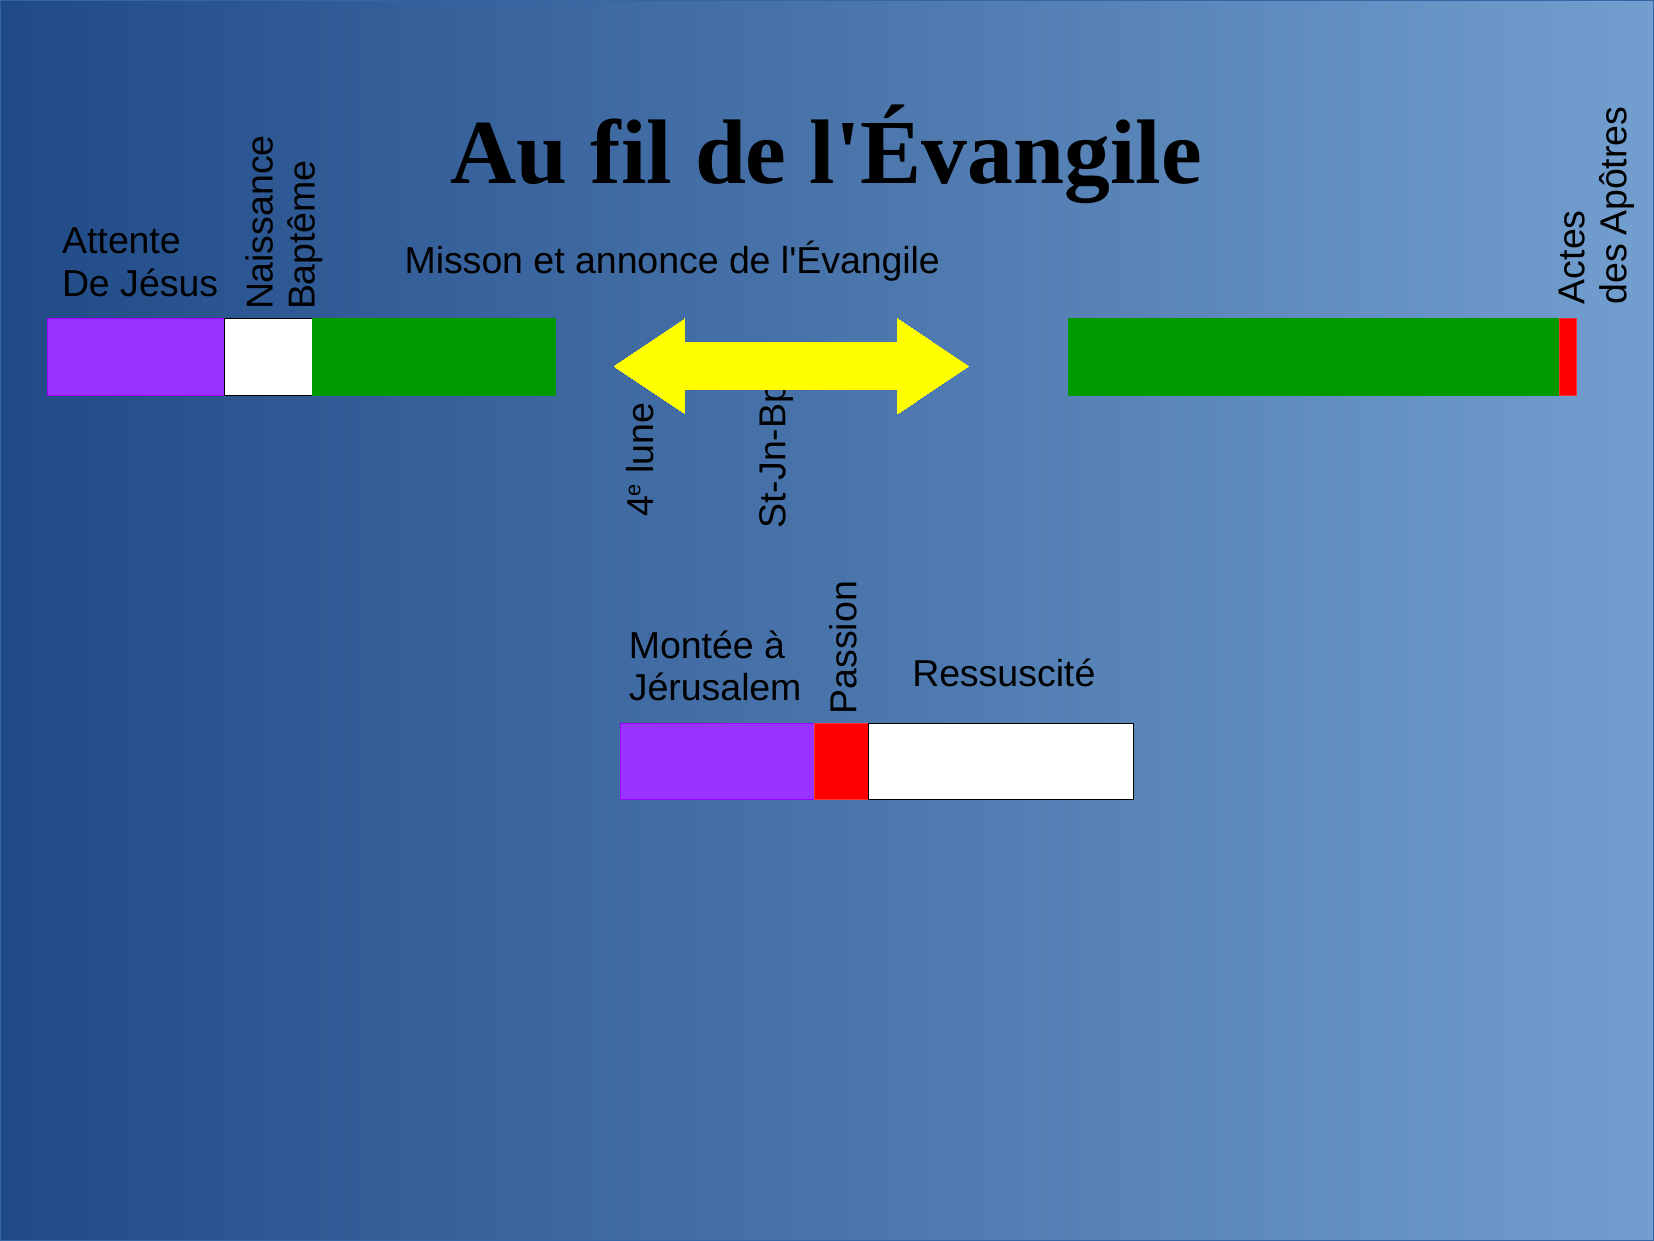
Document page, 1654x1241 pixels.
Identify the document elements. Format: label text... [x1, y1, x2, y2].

text_box 4e lune [611, 388, 670, 532]
text_box Actes des Apôtres [1543, 91, 1642, 319]
text_box [1068, 318, 1577, 396]
title Au fil de l'Évangile [82, 49, 1571, 257]
text_box [47, 318, 556, 396]
text_box St-Jn-Bpte [744, 336, 801, 342]
text_box [614, 318, 969, 414]
text_box St-Jn-Bpte [744, 390, 801, 544]
text_box Misson et annonce de l'Évangile [389, 232, 975, 290]
text_box Naissance Baptême [231, 112, 331, 325]
text_box Attente De Jésus [47, 212, 233, 341]
text_box Passion [814, 543, 880, 729]
text_box [620, 723, 1134, 800]
text_box Ressuscité [897, 644, 1111, 702]
text_box Montée à Jérusalem [614, 616, 827, 753]
